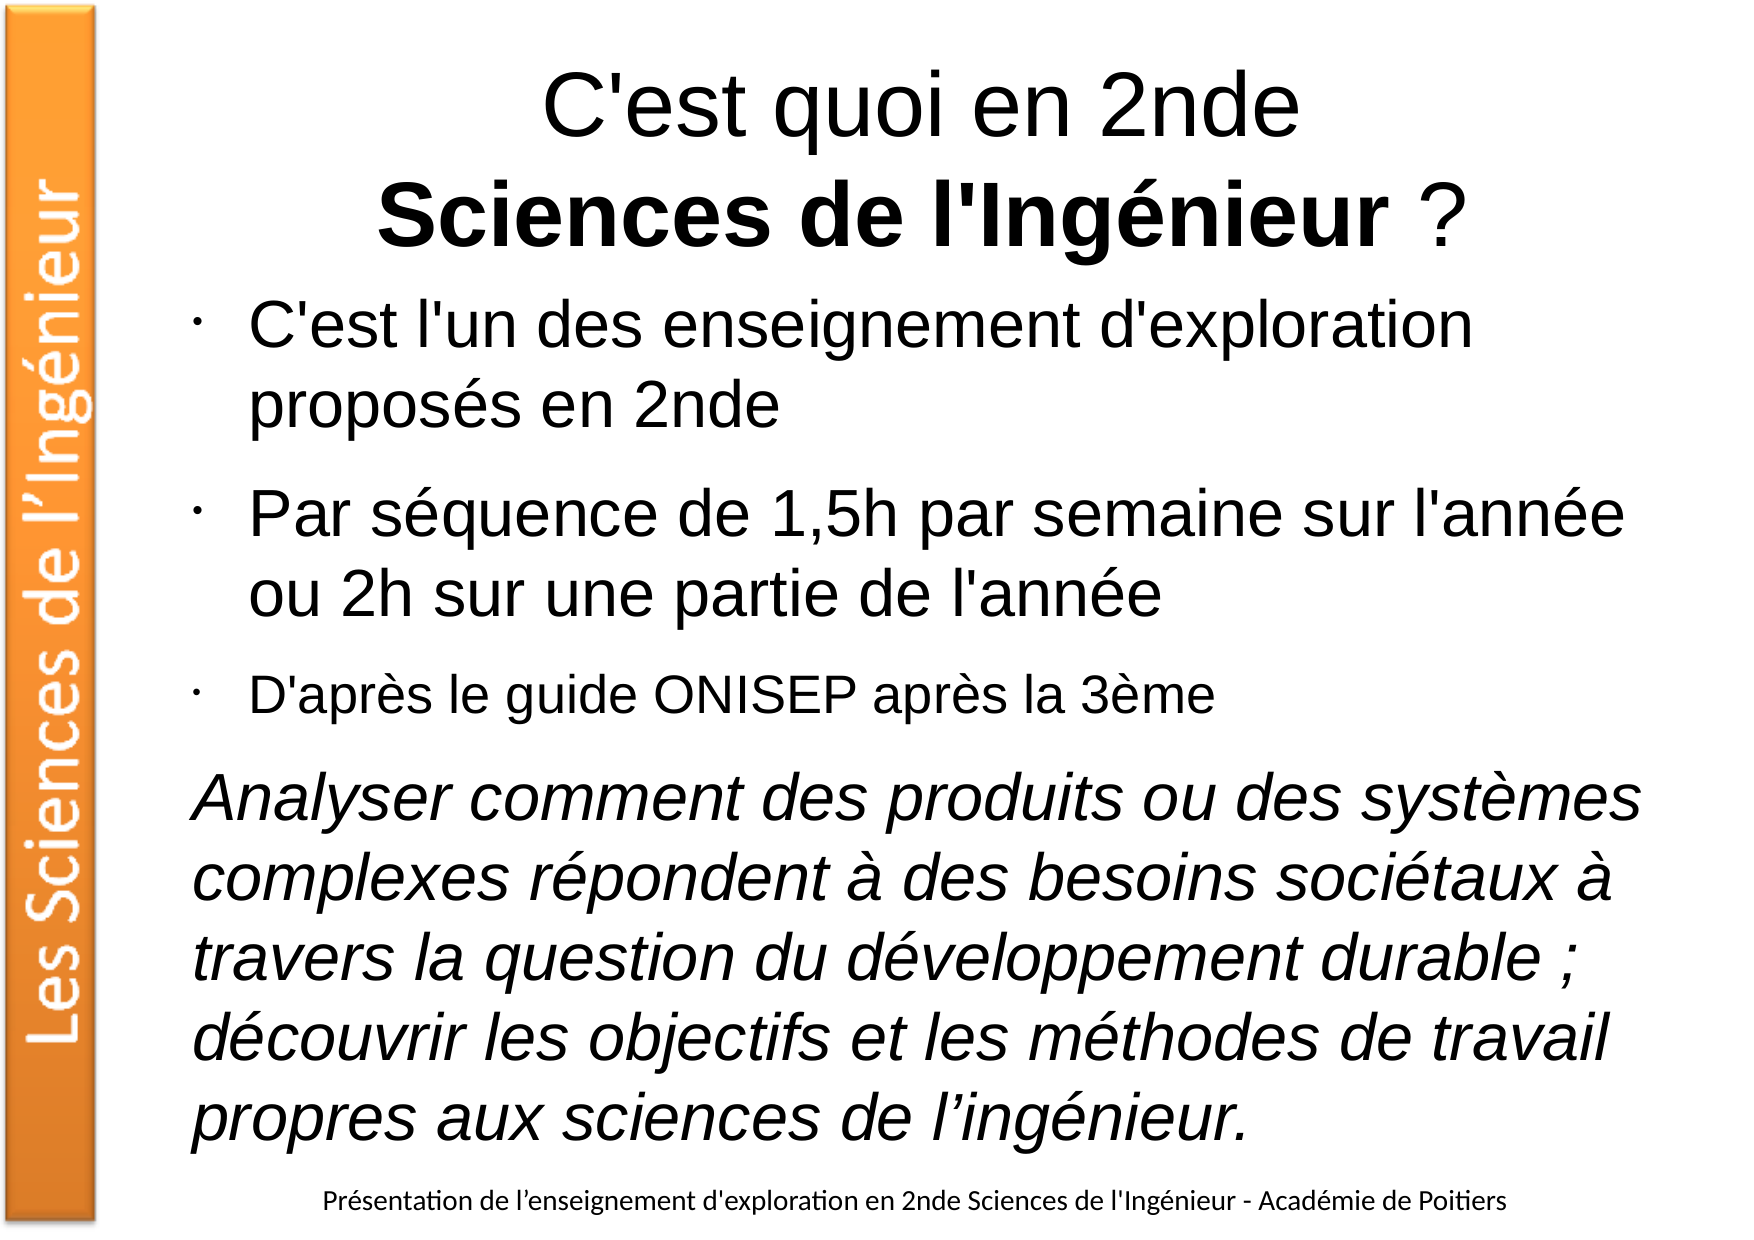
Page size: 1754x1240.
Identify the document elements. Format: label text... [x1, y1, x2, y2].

text_box Présentation de l’enseignement d'exploration en 2nde Sciences de l'Ingénieur - Académie de Poitiers [147, 1173, 1684, 1240]
picture [0, 0, 110, 1235]
list C'est l'un des enseignement d'exploration proposés en 2nde Par séquence de 1,5h par semaine sur l'année ou 2h sur une partie de l'année D'après le guide ONISEP après la 3ème Analyser comment des produits ou des systèmes complexes répondent à des besoins sociétaux à travers la question du développement durable ; découvrir les objectifs et les méthodes de travail propres aux sciences de l’ingénieur. [177, 265, 1672, 1162]
title C'est quoi en 2nde Sciences de l'Ingénieur ? [177, 29, 1668, 265]
